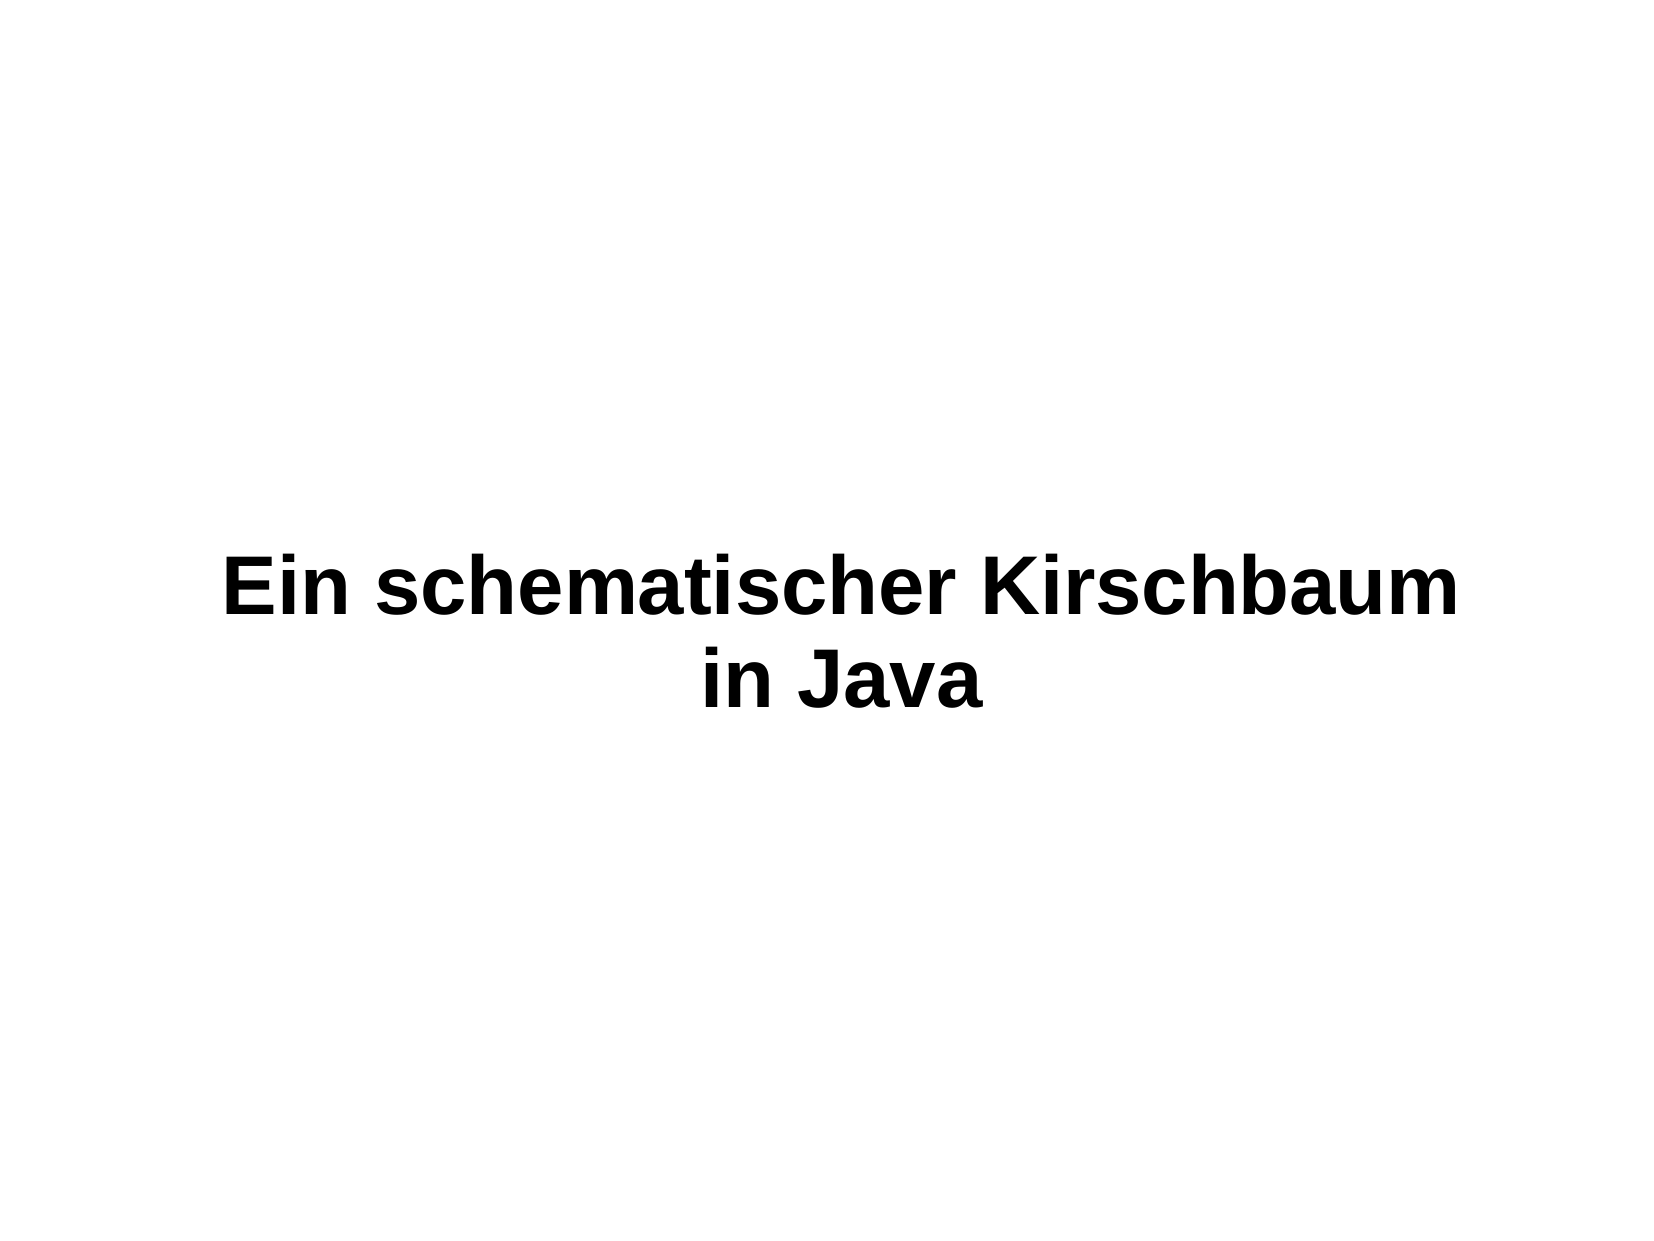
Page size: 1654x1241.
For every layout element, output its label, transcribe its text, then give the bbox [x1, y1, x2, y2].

text_box Ein schematischer Kirschbaum in Java [88, 531, 1595, 733]
